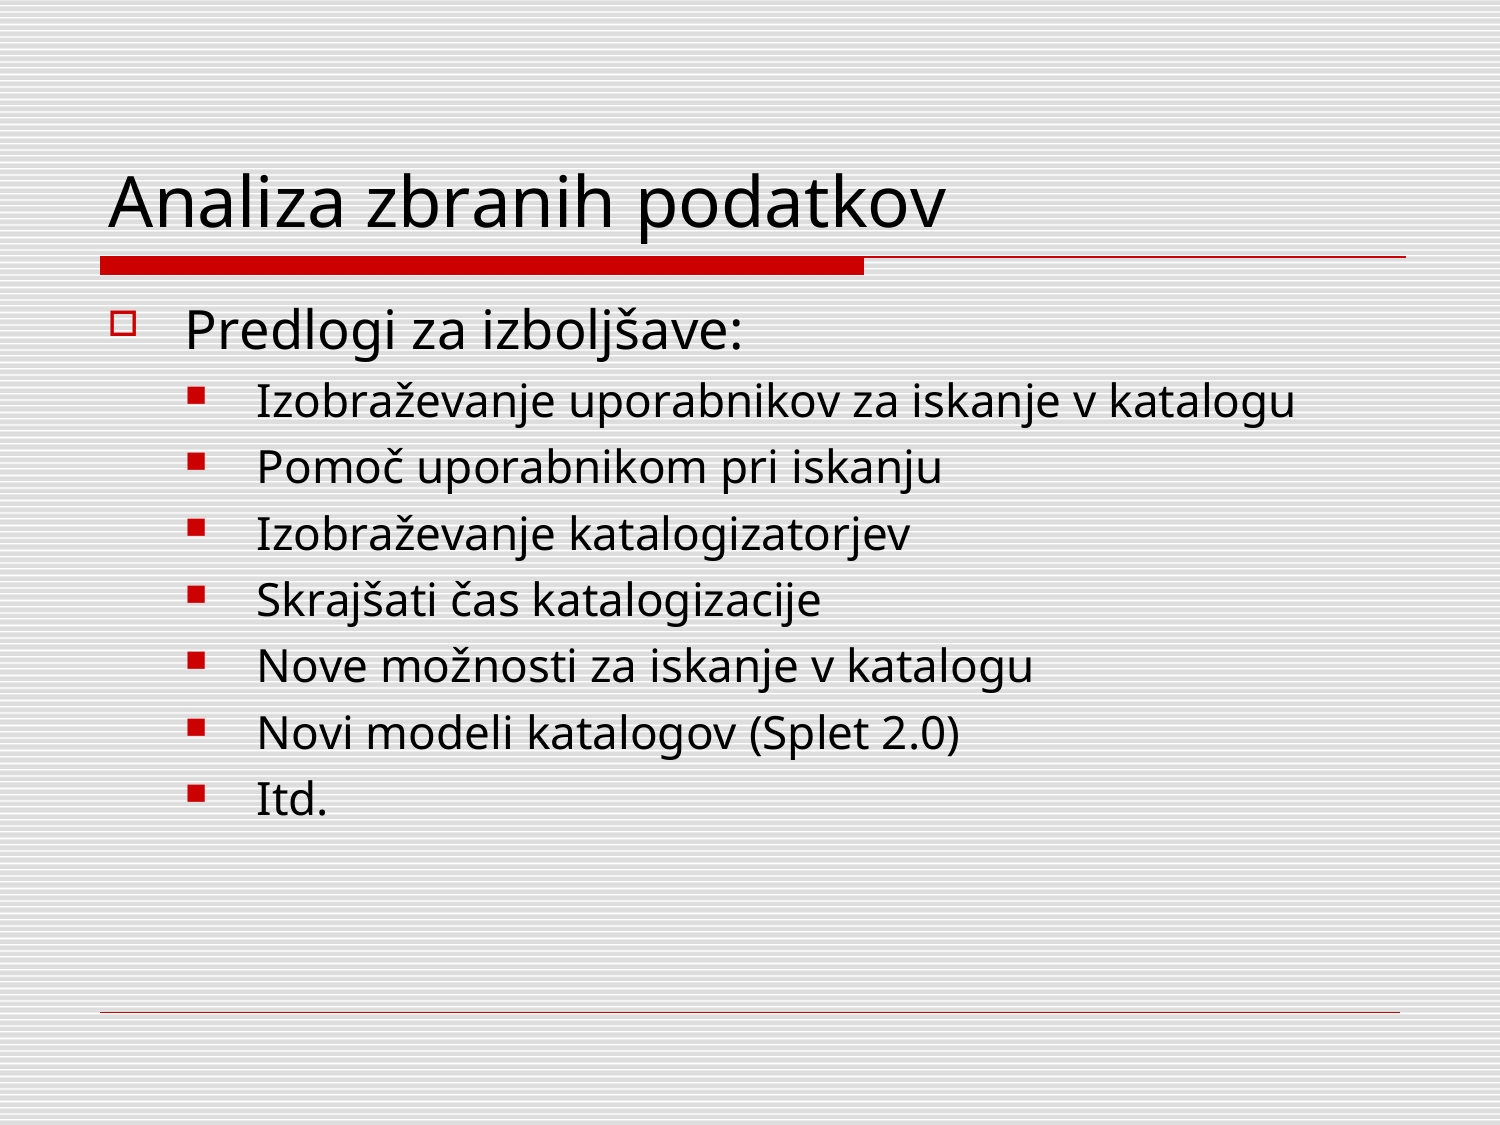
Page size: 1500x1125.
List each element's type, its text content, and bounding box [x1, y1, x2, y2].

picture [0, 0, 1500, 1125]
list Predlogi za izboljšave: Izobraževanje uporabnikov za iskanje v katalogu Pomoč uporabnikom pri iskanju Izobraževanje katalogizatorjev Skrajšati čas katalogizacije Nove možnosti za iskanje v katalogu Novi modeli katalogov (Splet 2.0) Itd. [92, 287, 1406, 988]
title Analiza zbranih podatkov [94, 49, 1407, 250]
